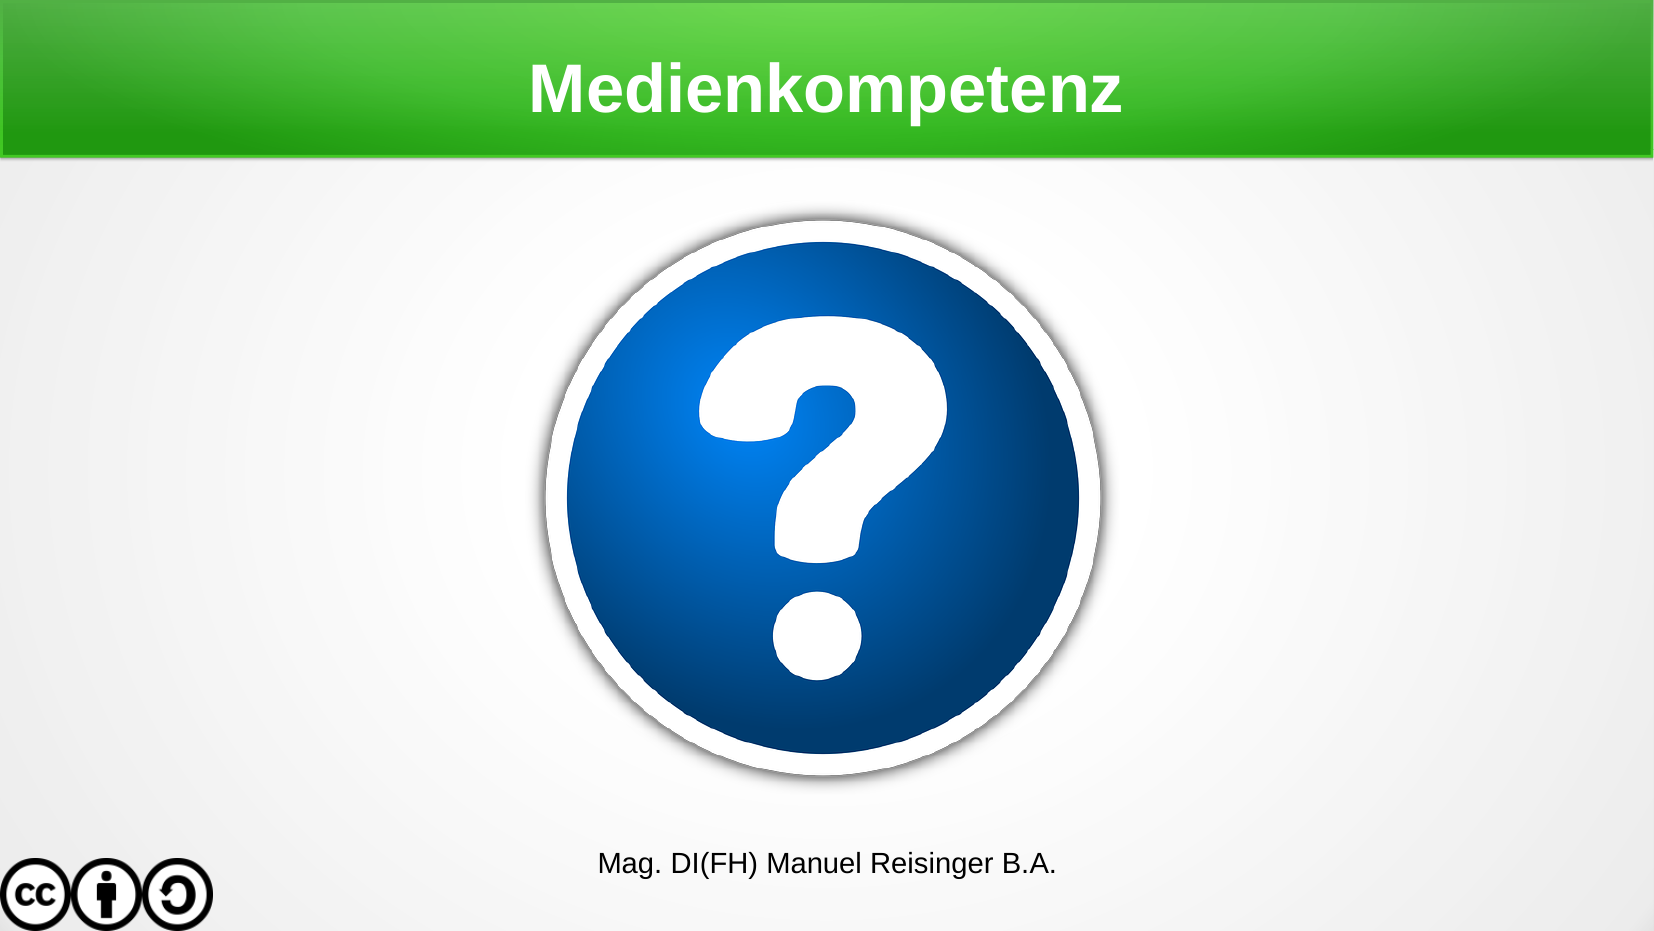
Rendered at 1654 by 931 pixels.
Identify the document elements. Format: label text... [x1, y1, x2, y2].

picture [525, 200, 1120, 795]
picture [0, 858, 213, 931]
title Medienkompetenz [82, 35, 1571, 142]
